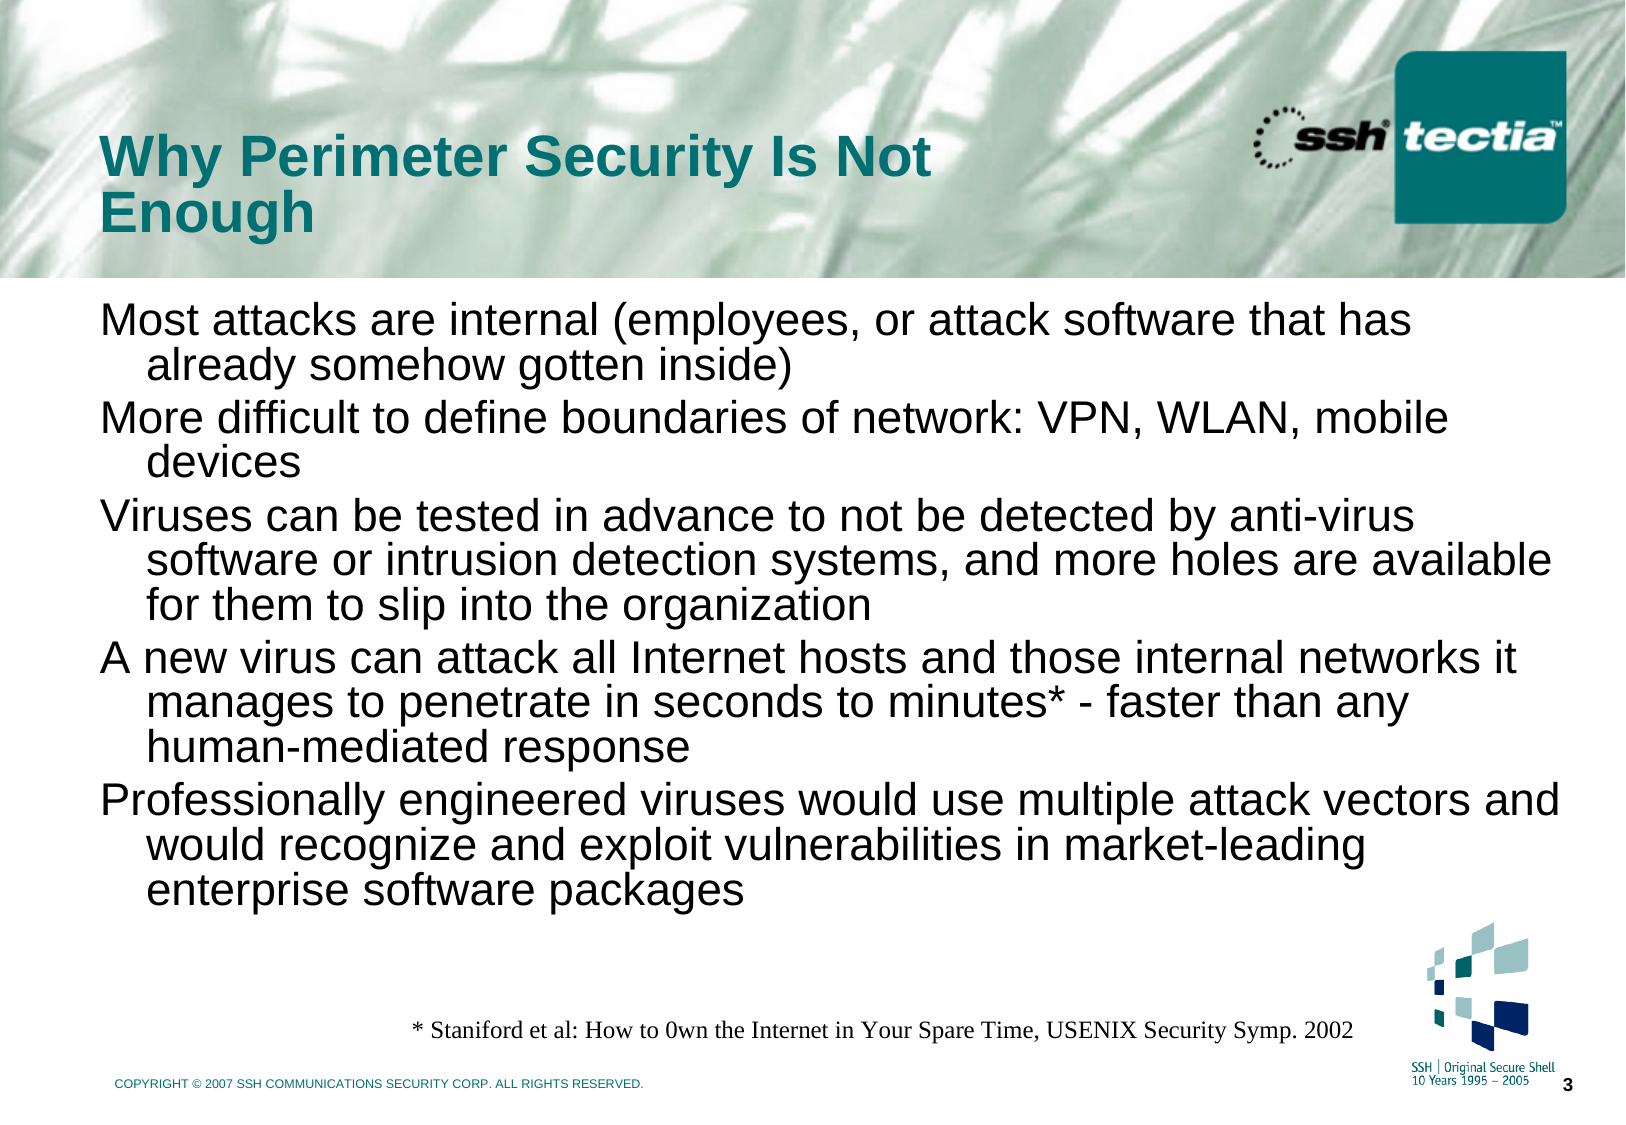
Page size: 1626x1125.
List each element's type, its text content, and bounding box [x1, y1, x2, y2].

picture [0, 0, 1626, 278]
text_box * Staniford et al: How to 0wn the Internet in Your Spare Time, USENIX Security Symp. 2002 [396, 1012, 1371, 1052]
list Most attacks are internal (employees, or attack software that has already somehow gotten inside) More difficult to define boundaries of network: VPN, WLAN, mobile devices Viruses can be tested in advance to not be detected by anti-virus software or intrusion detection systems, and more holes are available for them to slip into the organization A new virus can attack all Internet hosts and those internal networks it manages to penetrate in seconds to minutes* - faster than any human-mediated response Professionally engineered viruses would use multiple attack vectors and would recognize and exploit vulnerabilities in market-leading enterprise software packages [99, 299, 1575, 1000]
title Why Perimeter Security Is Not Enough [99, 99, 1088, 276]
